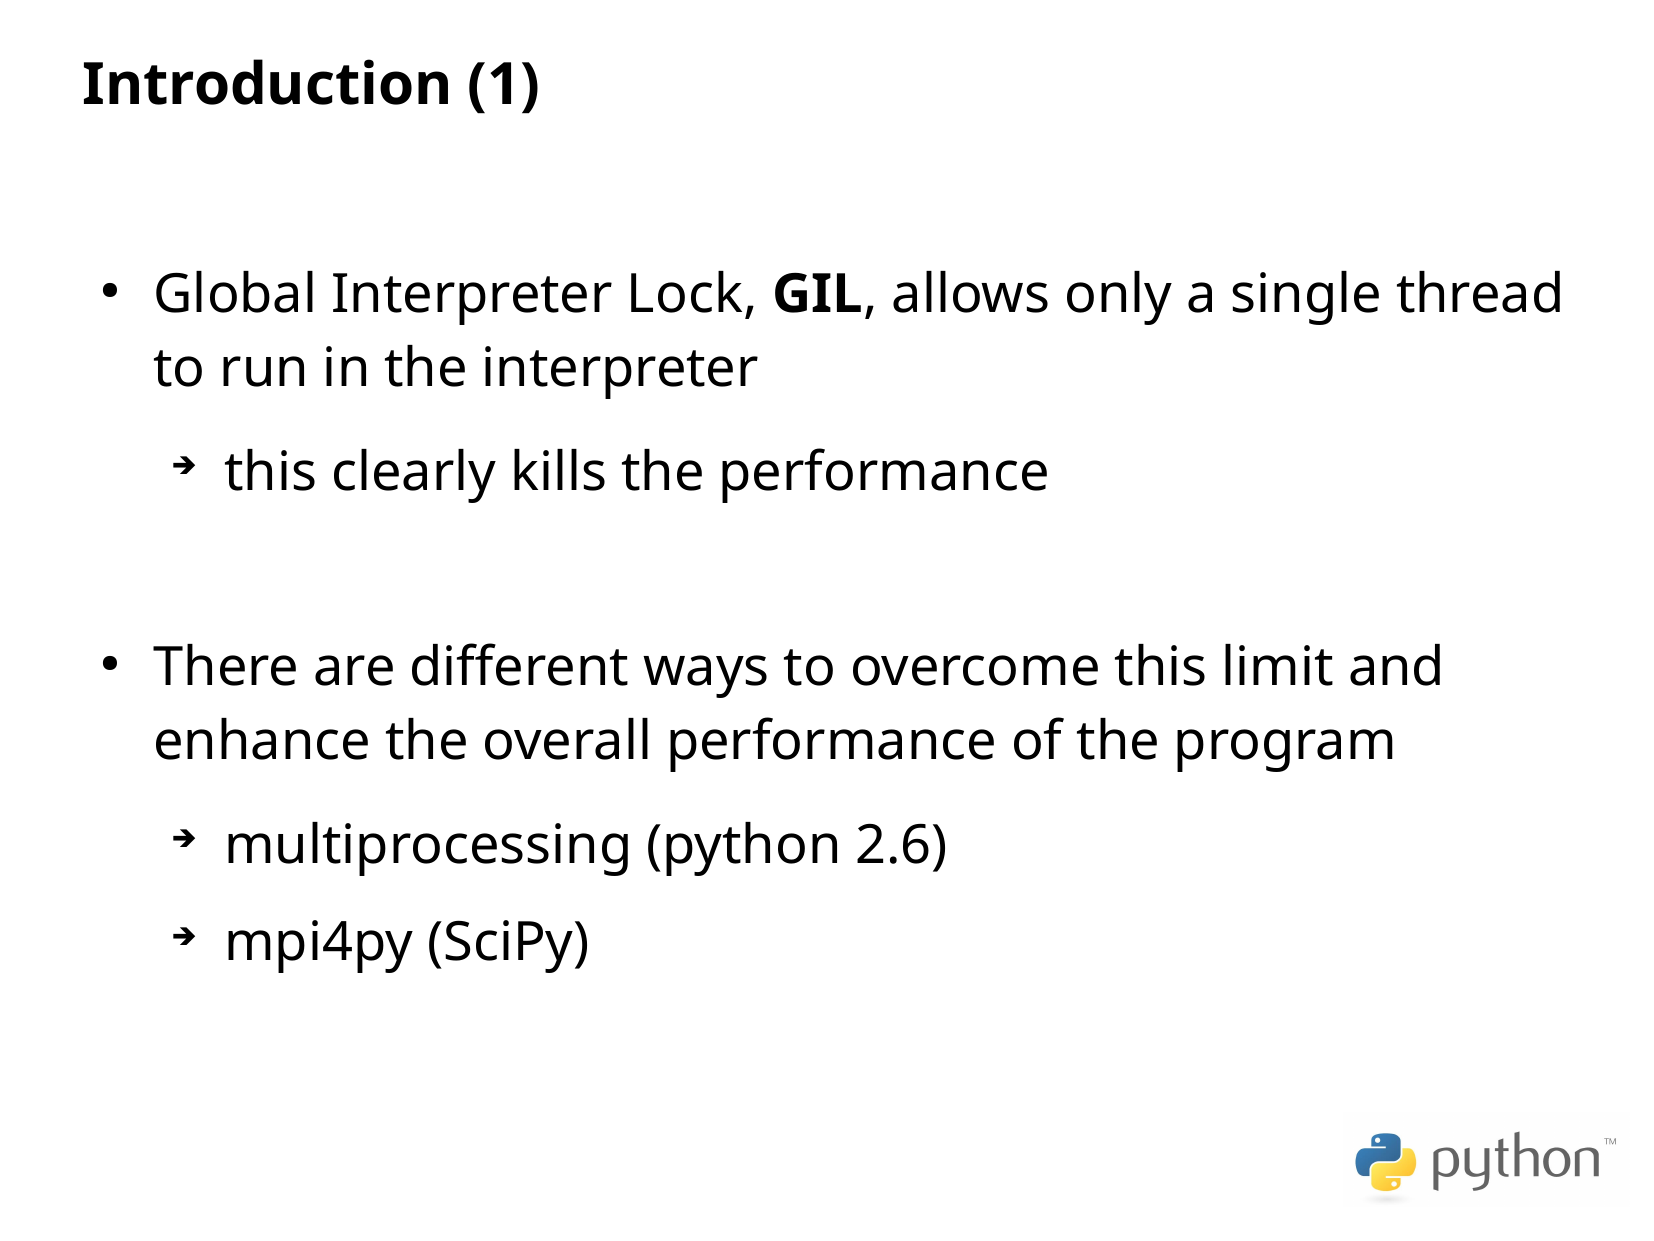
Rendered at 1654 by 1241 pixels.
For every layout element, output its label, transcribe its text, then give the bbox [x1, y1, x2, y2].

title Introduction (1) [82, 0, 1571, 179]
list Global Interpreter Lock, GIL, allows only a single thread to run in the interpreter this clearly kills the performance There are different ways to overcome this limit and enhance the overall performance of the program multiprocessing (python 2.6) mpi4py (SciPy) [82, 254, 1571, 1074]
picture [1343, 1112, 1630, 1207]
